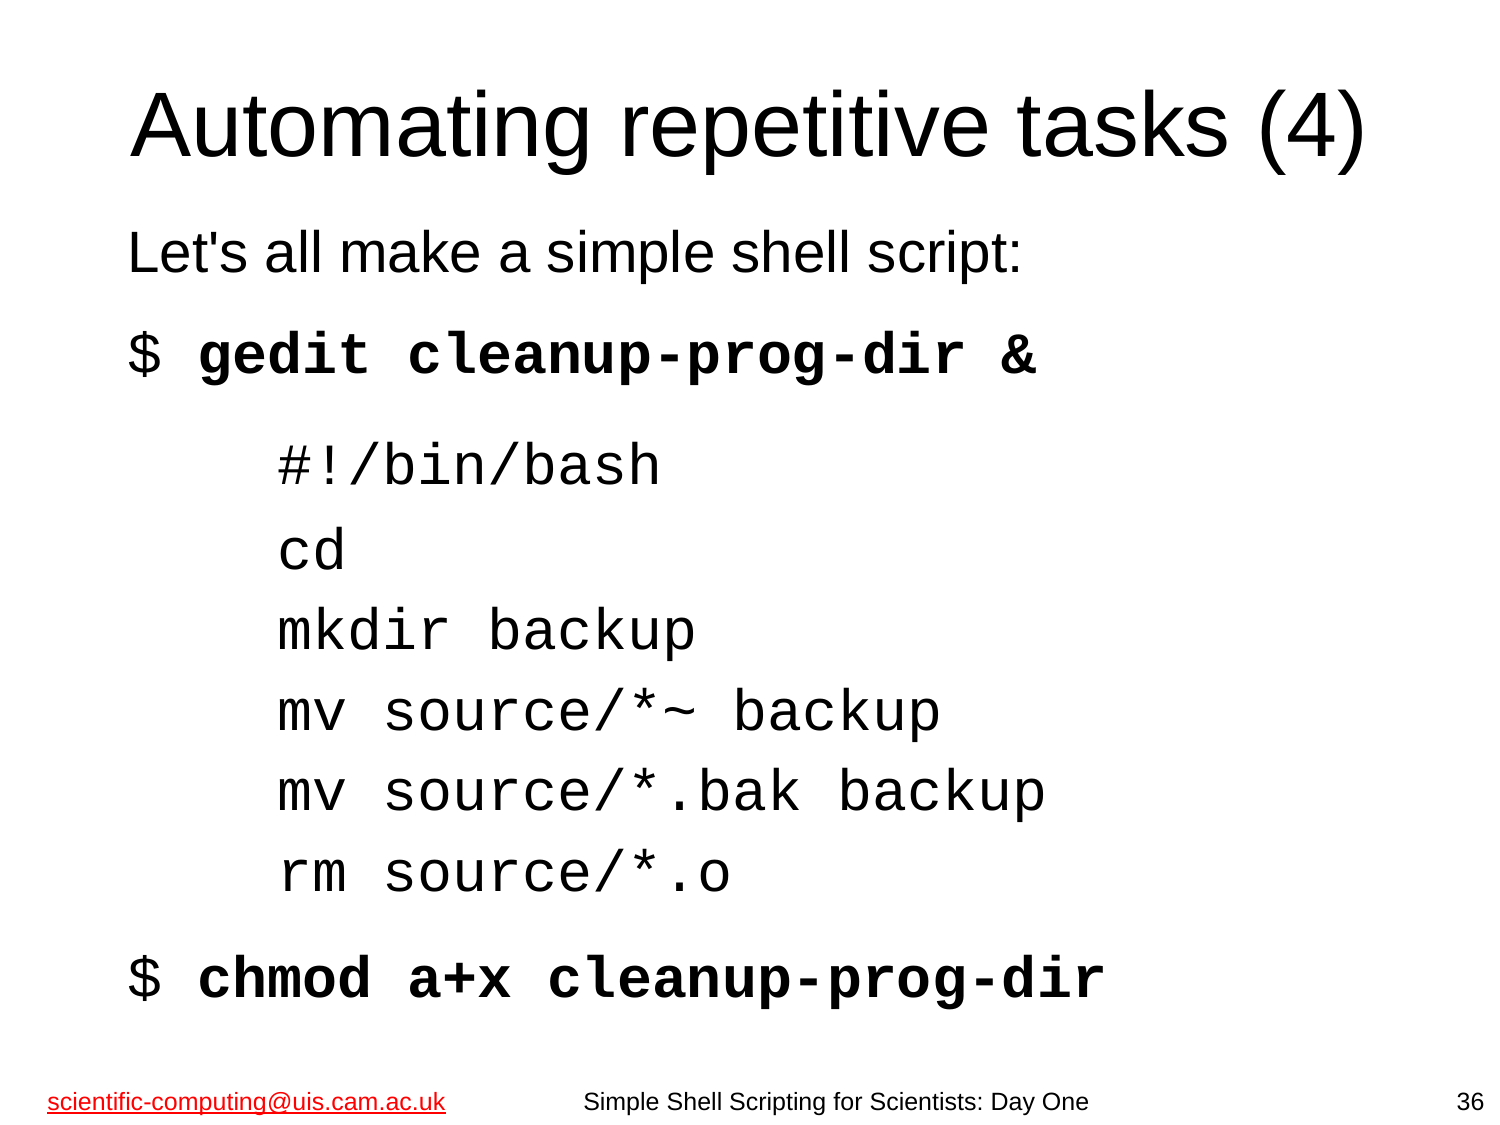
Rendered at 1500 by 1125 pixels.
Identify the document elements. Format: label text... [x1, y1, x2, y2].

list Let's all make a simple shell script: $ gedit cleanup-prog-dir & #!/bin/bash cd mkdir backup mv source/*~ backup mv source/*.bak backup rm source/*.o $ chmod a+x cleanup-prog-dir [112, 212, 1388, 1063]
title Automating repetitive tasks (4) [37, 62, 1463, 188]
